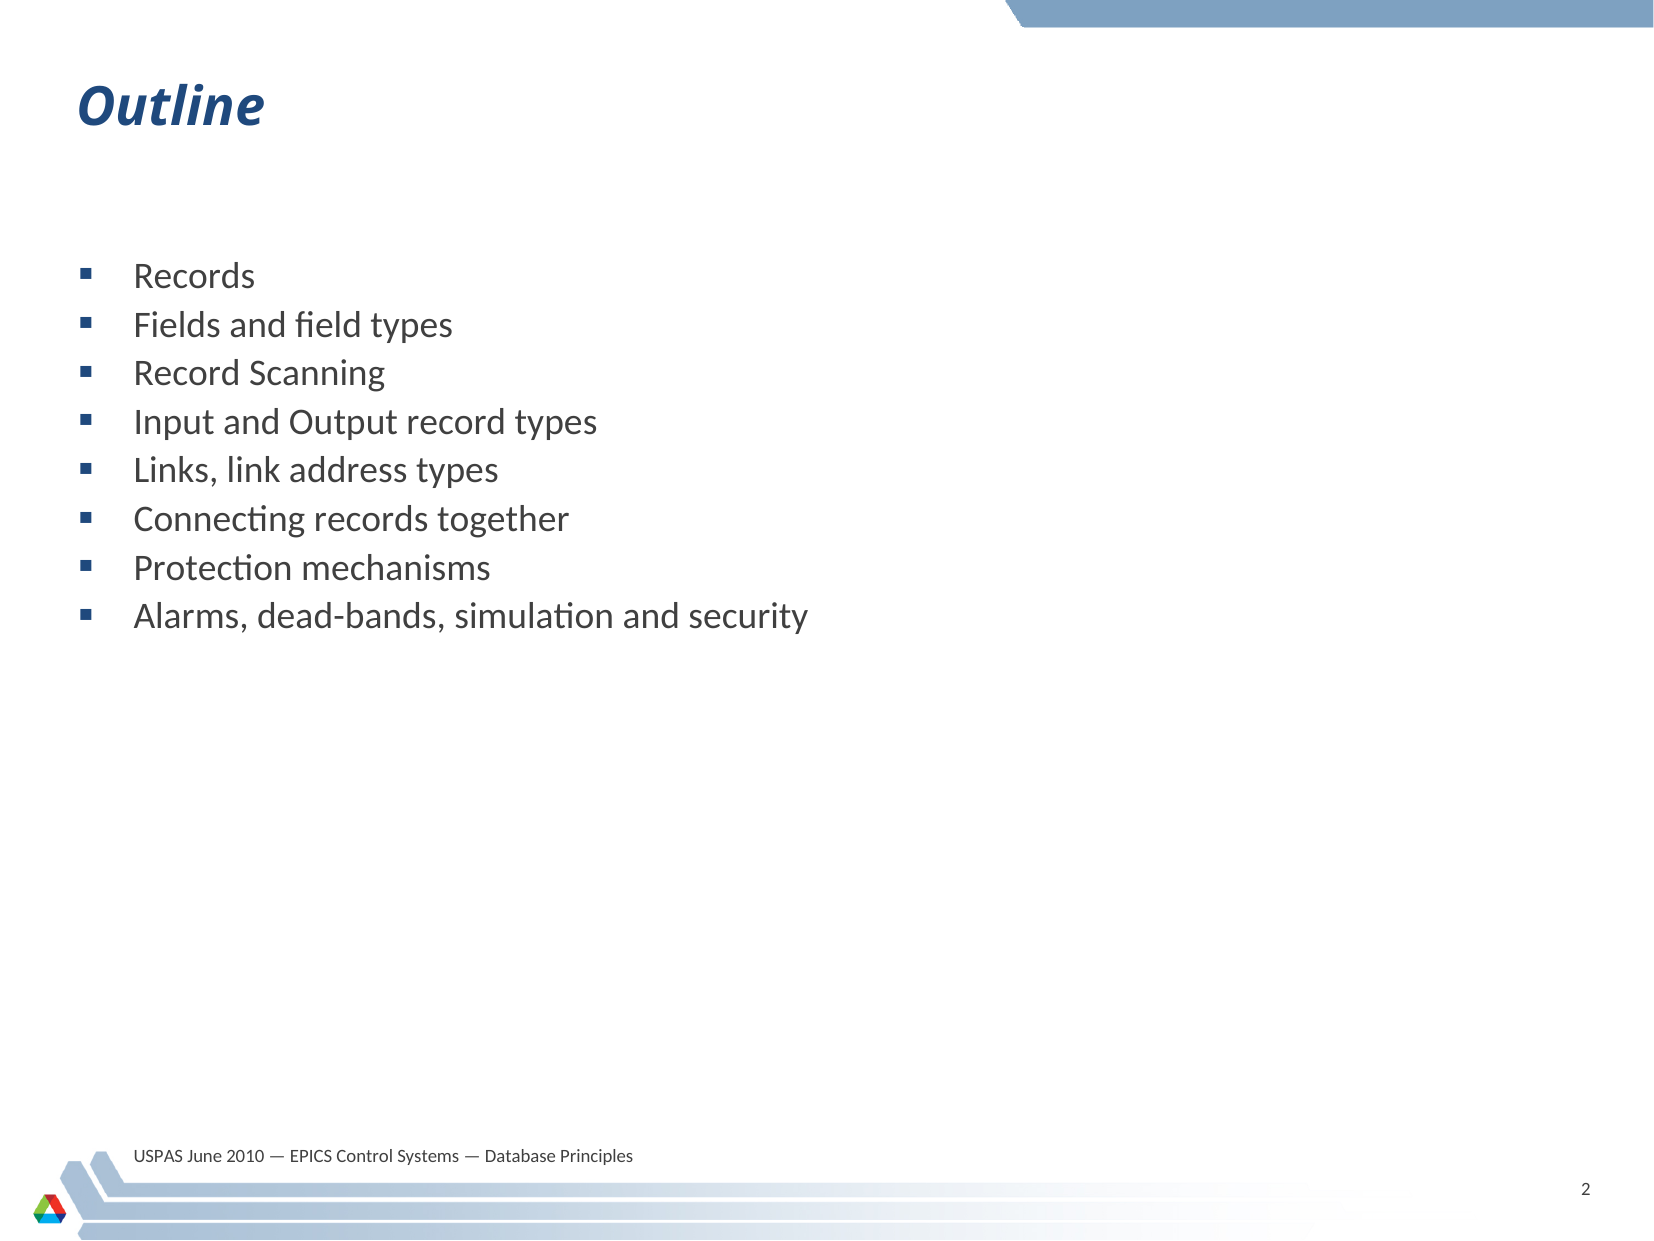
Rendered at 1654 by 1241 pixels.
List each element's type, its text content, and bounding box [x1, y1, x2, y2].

title Outline [61, 59, 1500, 138]
list Records Fields and field types Record Scanning Input and Output record types Links, link address types Connecting records together Protection mechanisms Alarms, dead-bands, simulation and security [62, 253, 1498, 1087]
picture [0, 0, 1654, 29]
picture [0, 1143, 1654, 1240]
